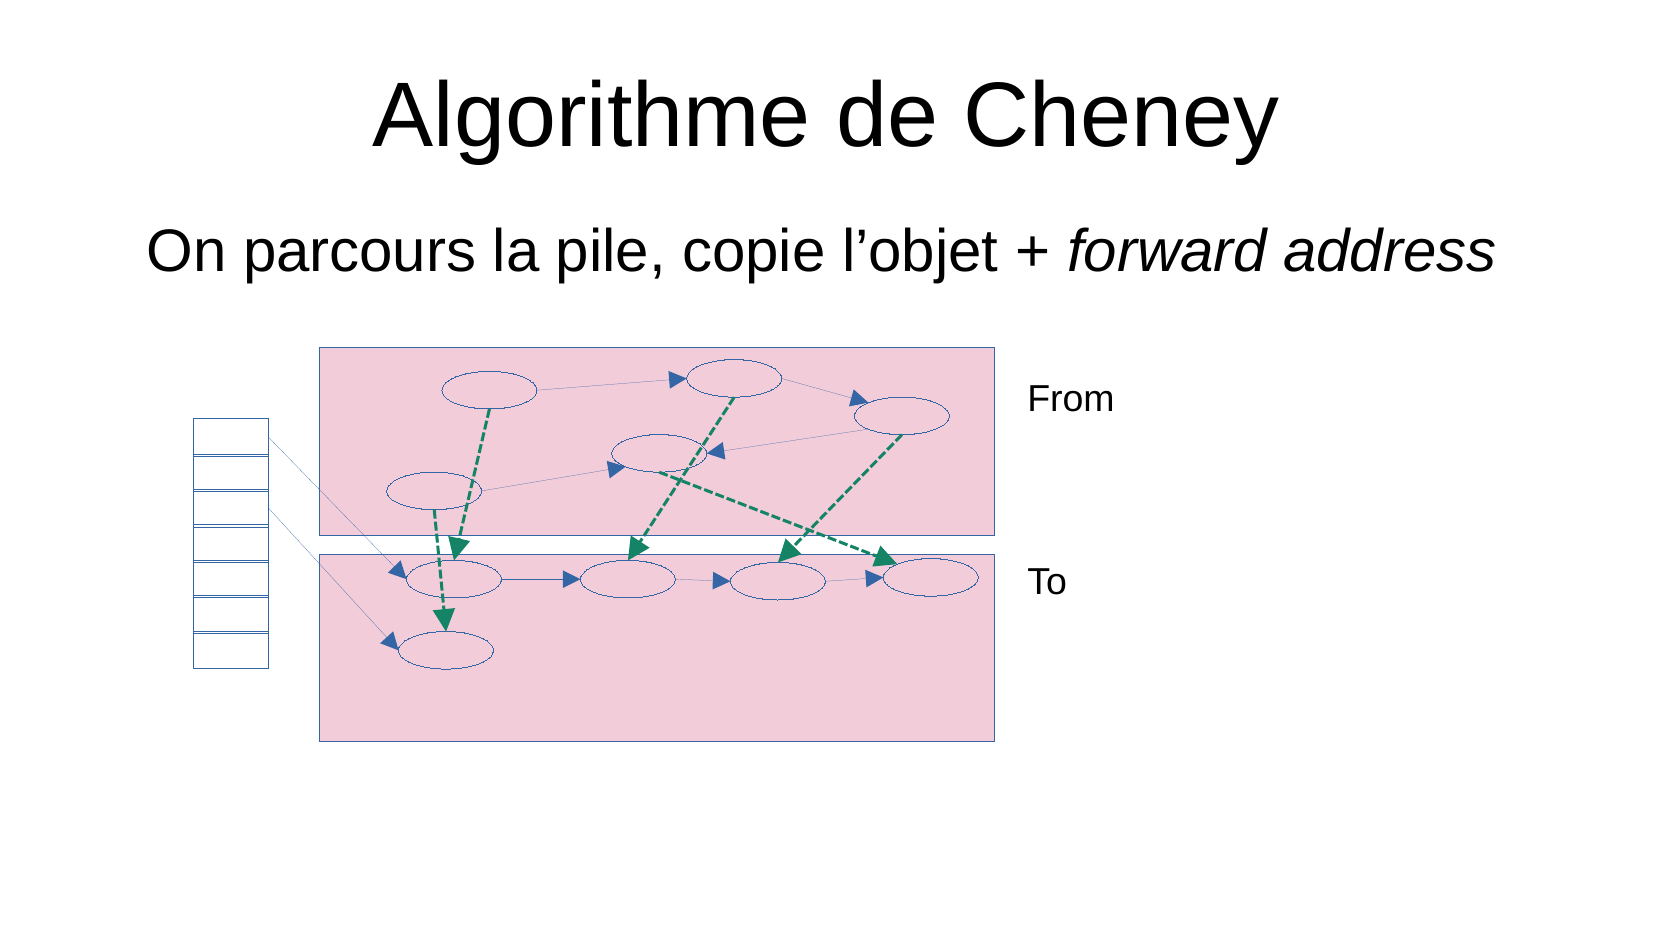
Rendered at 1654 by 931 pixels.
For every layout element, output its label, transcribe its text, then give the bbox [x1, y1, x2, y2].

text_box [319, 491, 363, 536]
text_box [319, 554, 995, 742]
text_box From [1012, 369, 1130, 427]
text_box [319, 347, 995, 536]
list On parcours la pile, copie l’objet + forward address [82, 217, 1571, 301]
text_box To [1012, 552, 1082, 610]
title Algorithme de Cheney [82, 37, 1571, 193]
